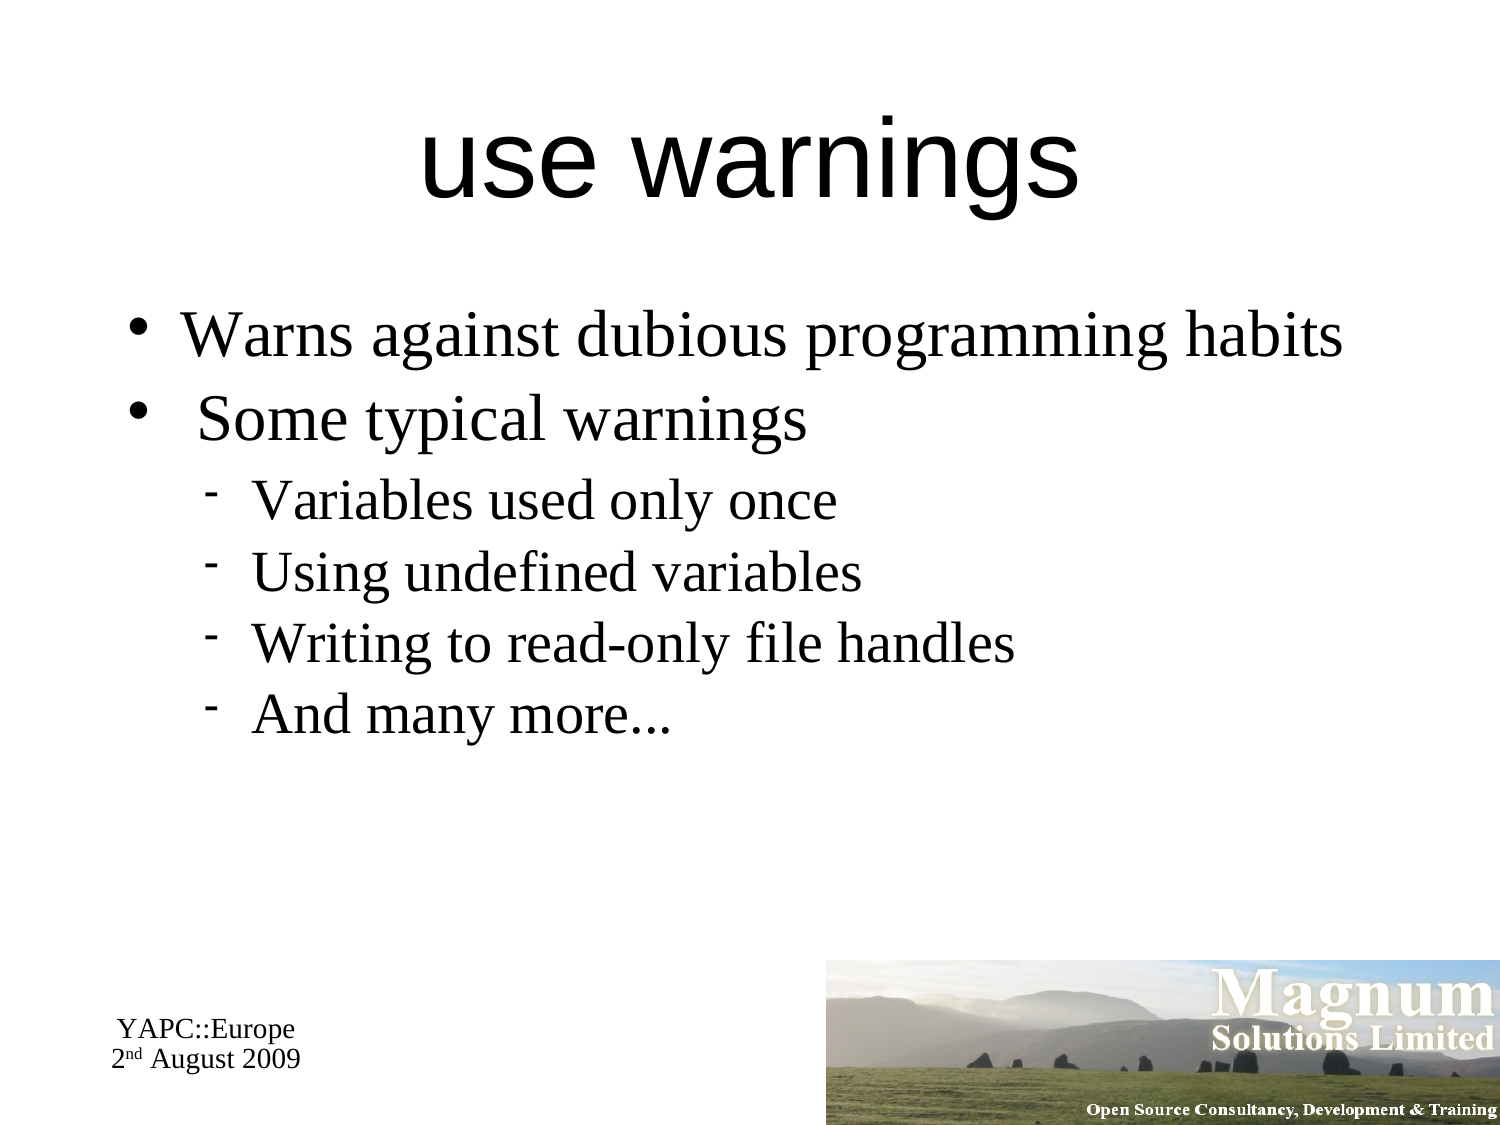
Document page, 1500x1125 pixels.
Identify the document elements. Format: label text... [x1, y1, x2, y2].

list Warns against dubious programming habits Some typical warnings Variables used only once Using undefined variables Writing to read-only file handles And many more... [110, 312, 1391, 763]
picture [826, 960, 1500, 1125]
title use warnings [110, 26, 1391, 288]
